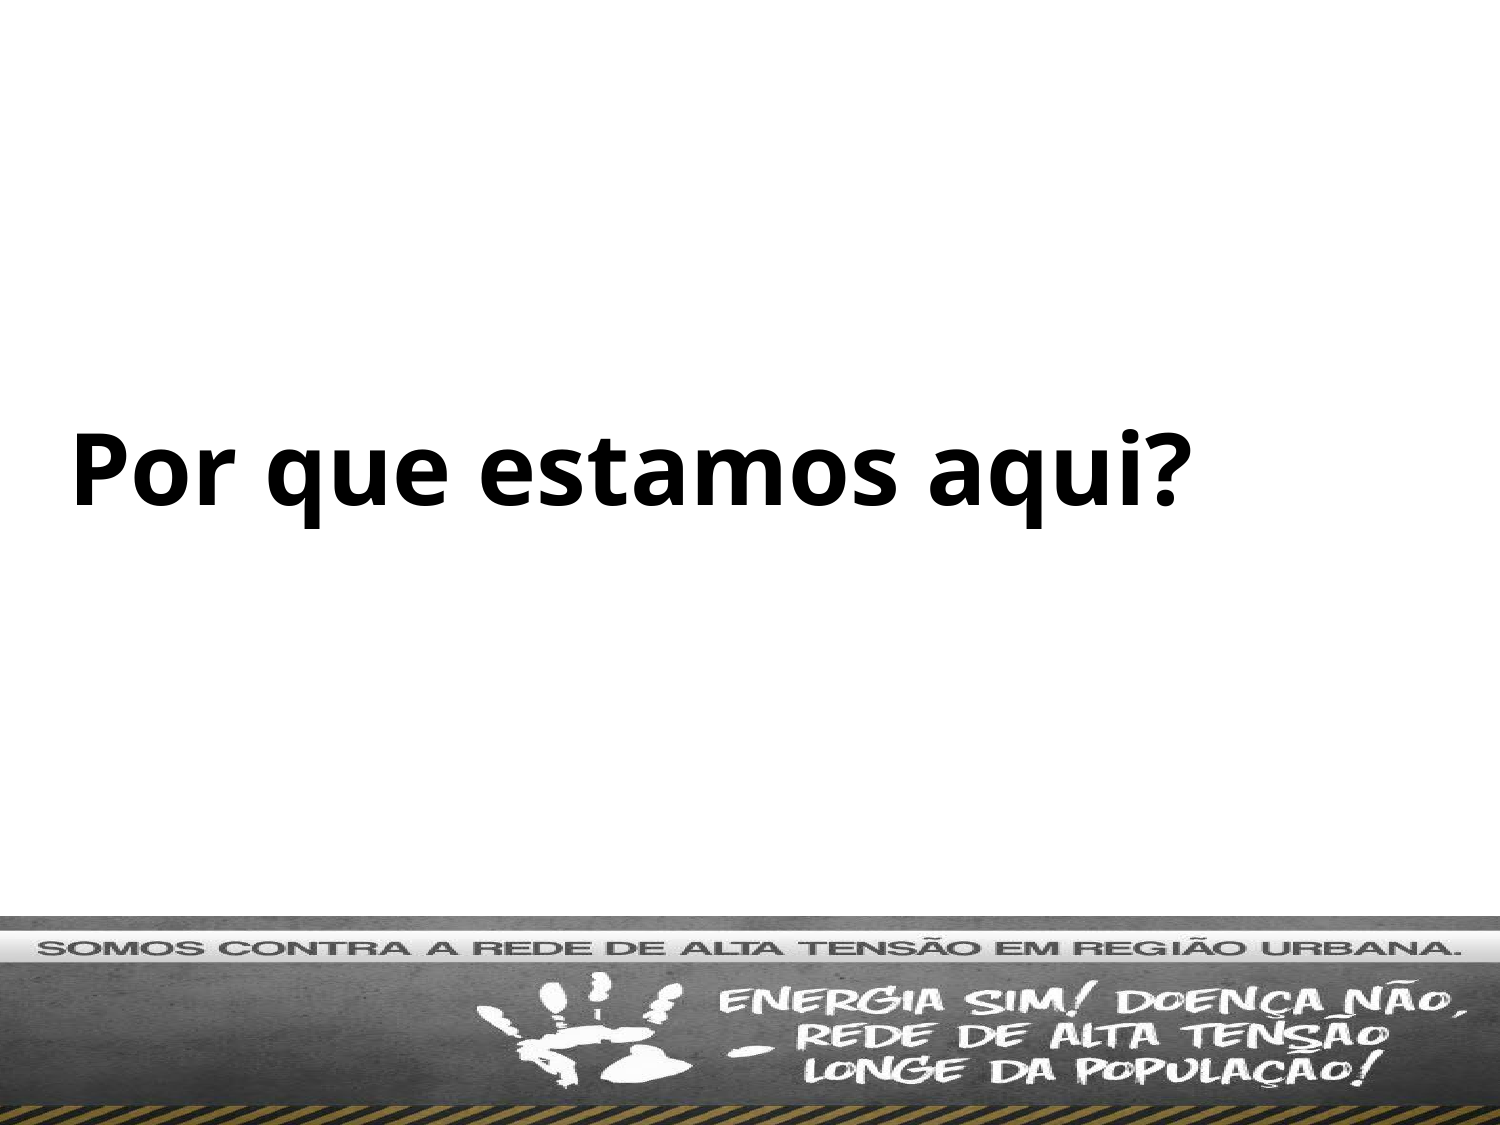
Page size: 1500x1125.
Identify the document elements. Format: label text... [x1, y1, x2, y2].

text_box Por que estamos aqui? [53, 383, 1447, 543]
picture [0, 916, 1500, 1125]
